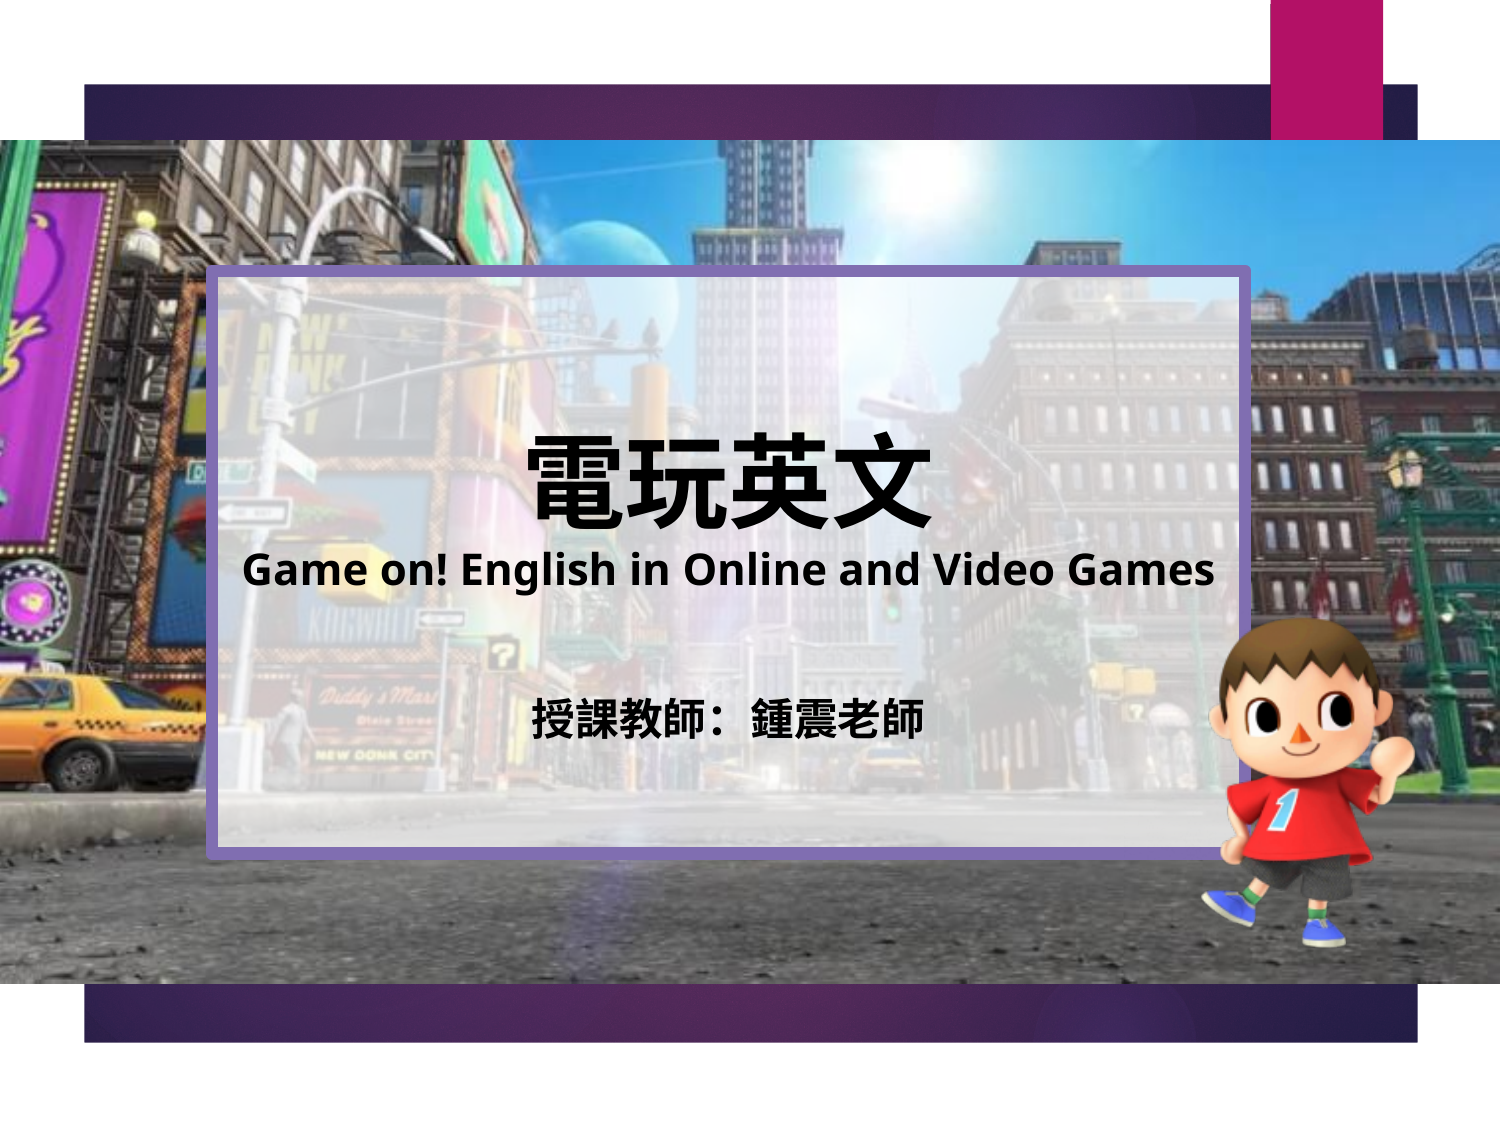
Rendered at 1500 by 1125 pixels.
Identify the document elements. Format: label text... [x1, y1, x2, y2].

text_box 電玩英文 Game on! English in Online and Video Games 授課教師：鍾震老師 [211, 270, 1246, 854]
picture [0, 85, 1500, 1042]
